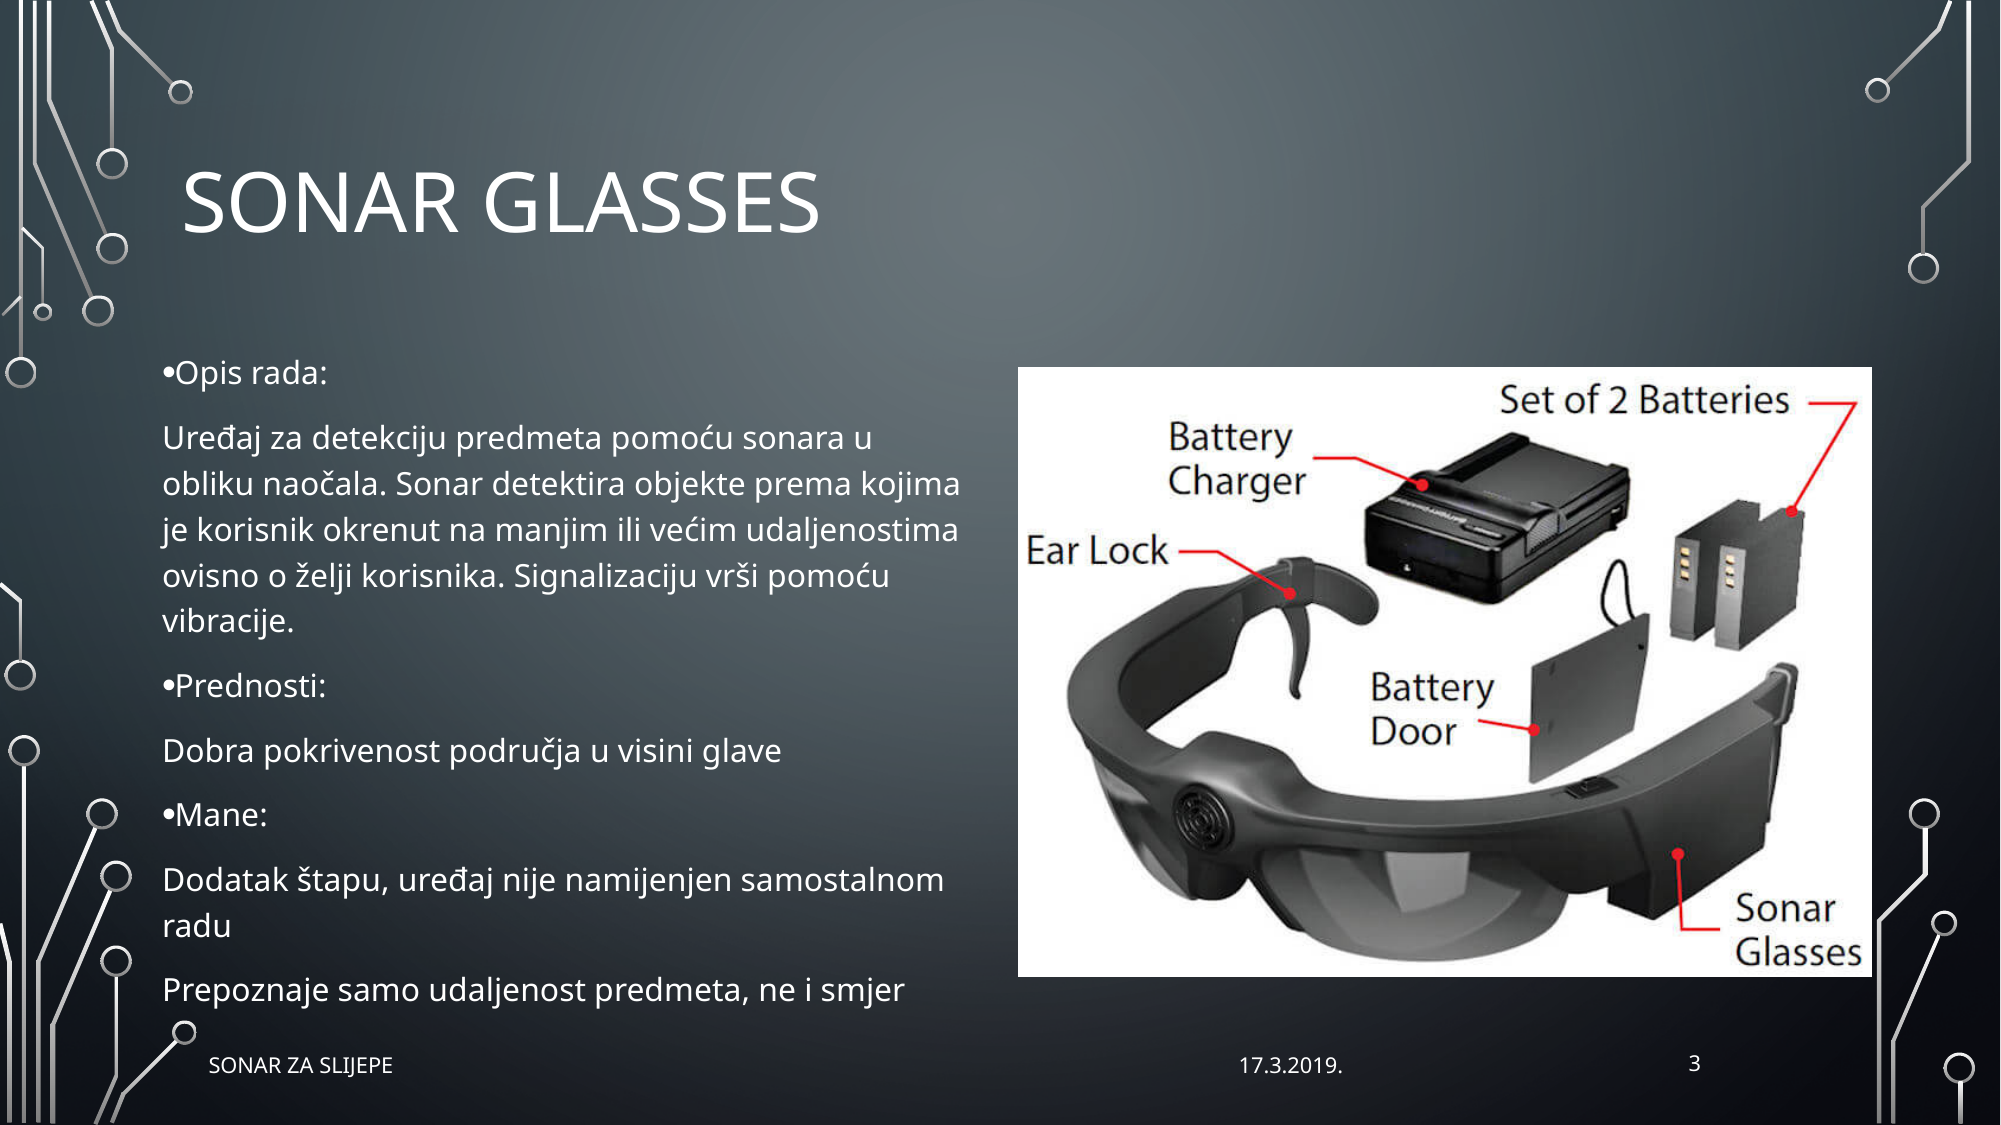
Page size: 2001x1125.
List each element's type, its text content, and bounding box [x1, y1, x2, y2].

list Opis rada: Uređaj za detekciju predmeta pomoću sonara u obliku naočala. Sonar detektira objekte prema kojima je korisnik okrenut na manjim ili većim udaljenostima ovisno o želji korisnika. Signalizaciju vrši pomoću vibracije. Prednosti: Dobra pokrivenost područja u visini glave Mane: Dodatak štapu, uređaj nije namijenjen samostalnom radu Prepoznaje samo udaljenost predmeta, ne i smjer [147, 337, 982, 1021]
text_box 17.3.2019. [1223, 1034, 1673, 1095]
text_box Sonar za slijepe [193, 1034, 1218, 1095]
picture [1018, 367, 1872, 977]
text_box [1673, 1034, 1801, 1095]
title Sonar Glasses [166, 103, 948, 309]
